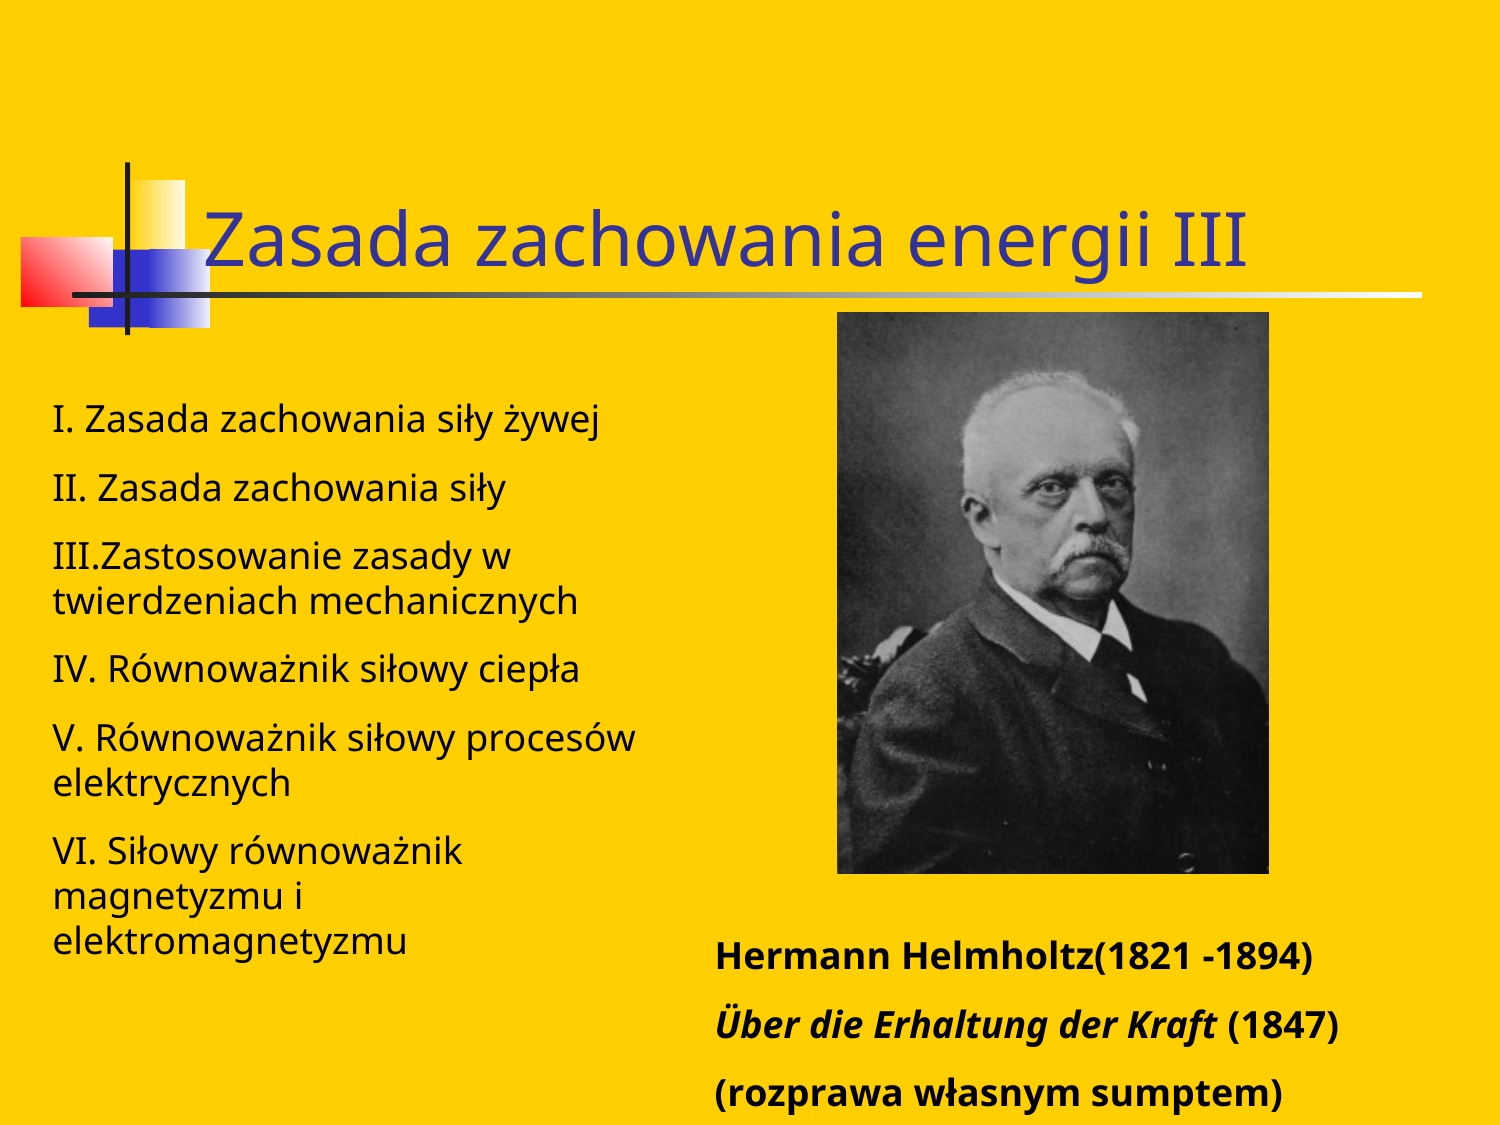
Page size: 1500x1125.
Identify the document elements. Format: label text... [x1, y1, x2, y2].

picture [837, 312, 1269, 874]
text_box I. Zasada zachowania siły żywej II. Zasada zachowania siły III.Zastosowanie zasady w twierdzeniach mechanicznych IV. Równoważnik siłowy ciepła V. Równoważnik siłowy procesów elektrycznych VI. Siłowy równoważnik magnetyzmu i elektromagnetyzmu [37, 387, 676, 970]
text_box Hermann Helmholtz(1821 -1894) Über die Erhaltung der Kraft (1847) (rozprawa własnym sumptem) [699, 924, 1500, 1123]
title Zasada zachowania energii III [188, 101, 1468, 289]
